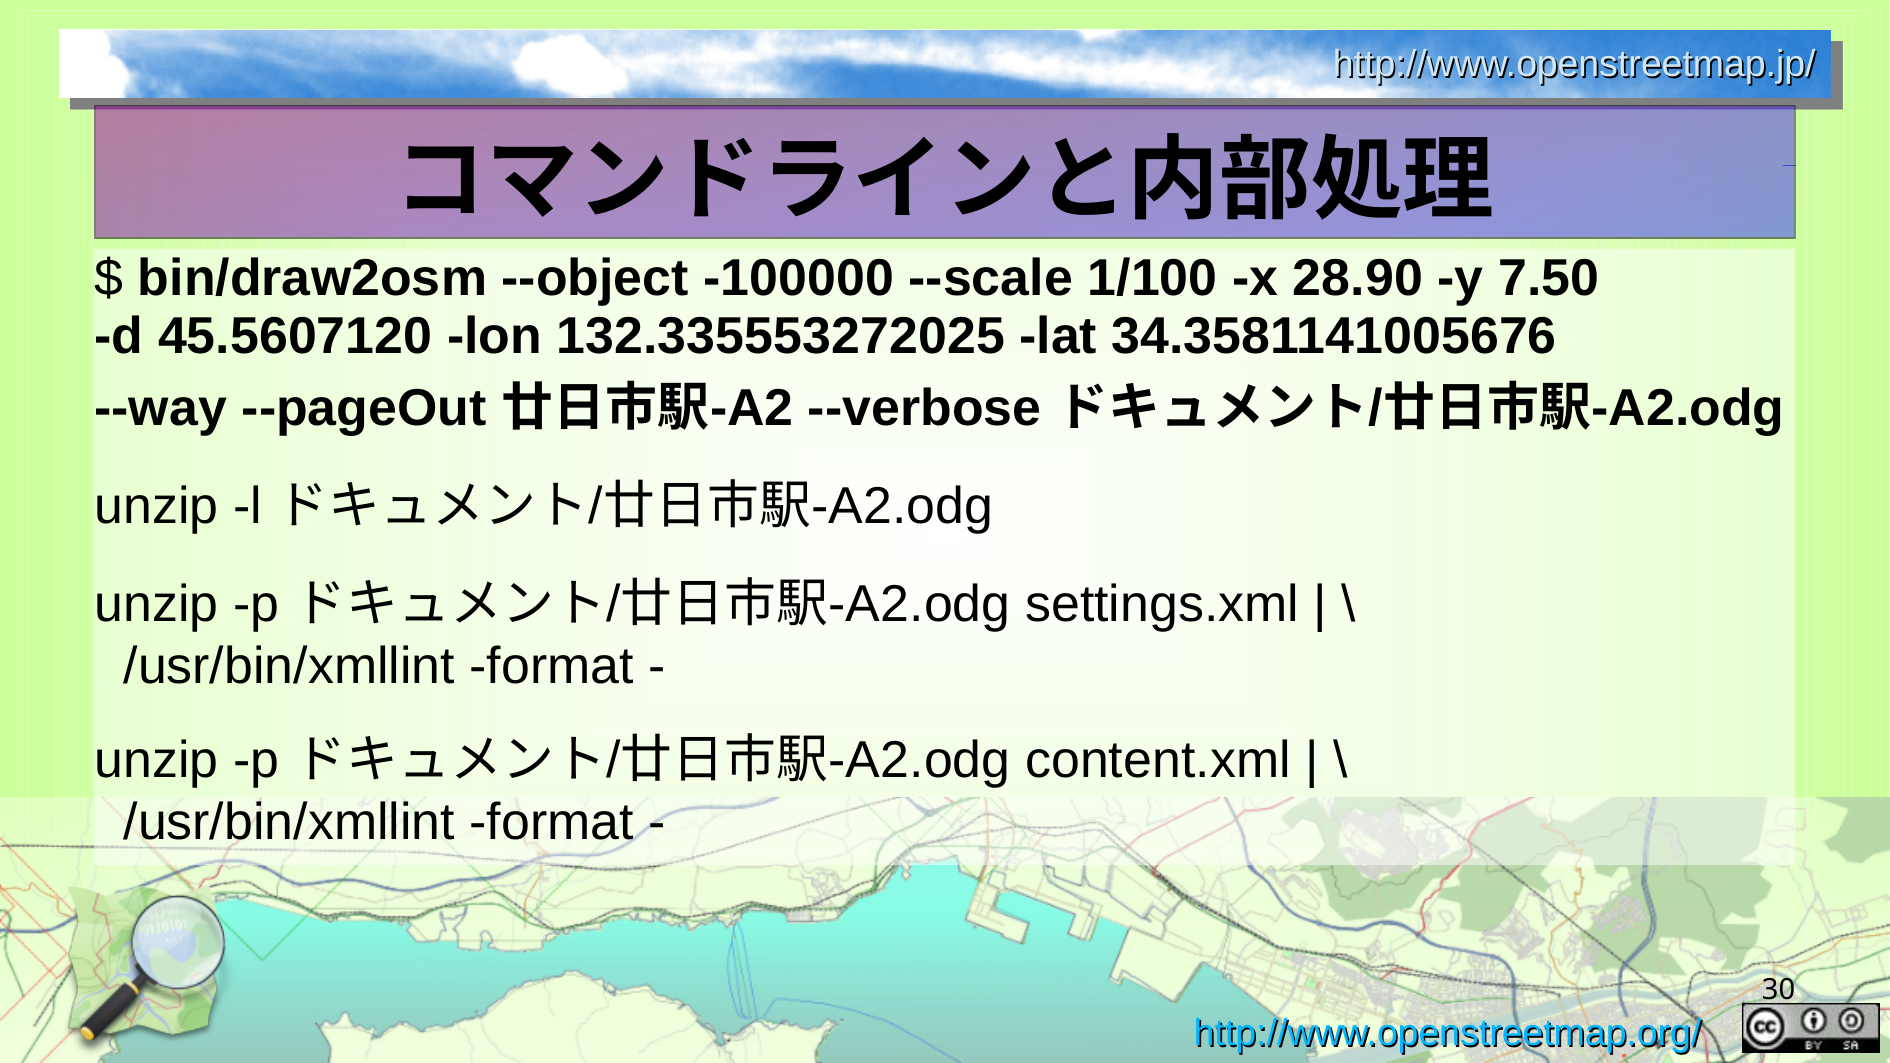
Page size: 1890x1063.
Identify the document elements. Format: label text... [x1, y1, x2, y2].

picture [59, 29, 1831, 98]
title コマンドラインと内部処理 [94, 112, 1796, 231]
list $ bin/draw2osm --object -100000 --scale 1/100 -x 28.90 -y 7.50 -d 45.5607120 -lon 132.335553272025 -lat 34.3581141005676 --way --pageOut 廿日市駅-A2 --verbose ドキュメント/廿日市駅-A2.odg unzip -l ドキュメント/廿日市駅-A2.odg unzip -p ドキュメント/廿日市駅-A2.odg settings.xml | \ /usr/bin/xmllint -format - unzip -p ドキュメント/廿日市駅-A2.odg content.xml | \ /usr/bin/xmllint -format - [94, 248, 1796, 866]
picture [0, 797, 1890, 1063]
